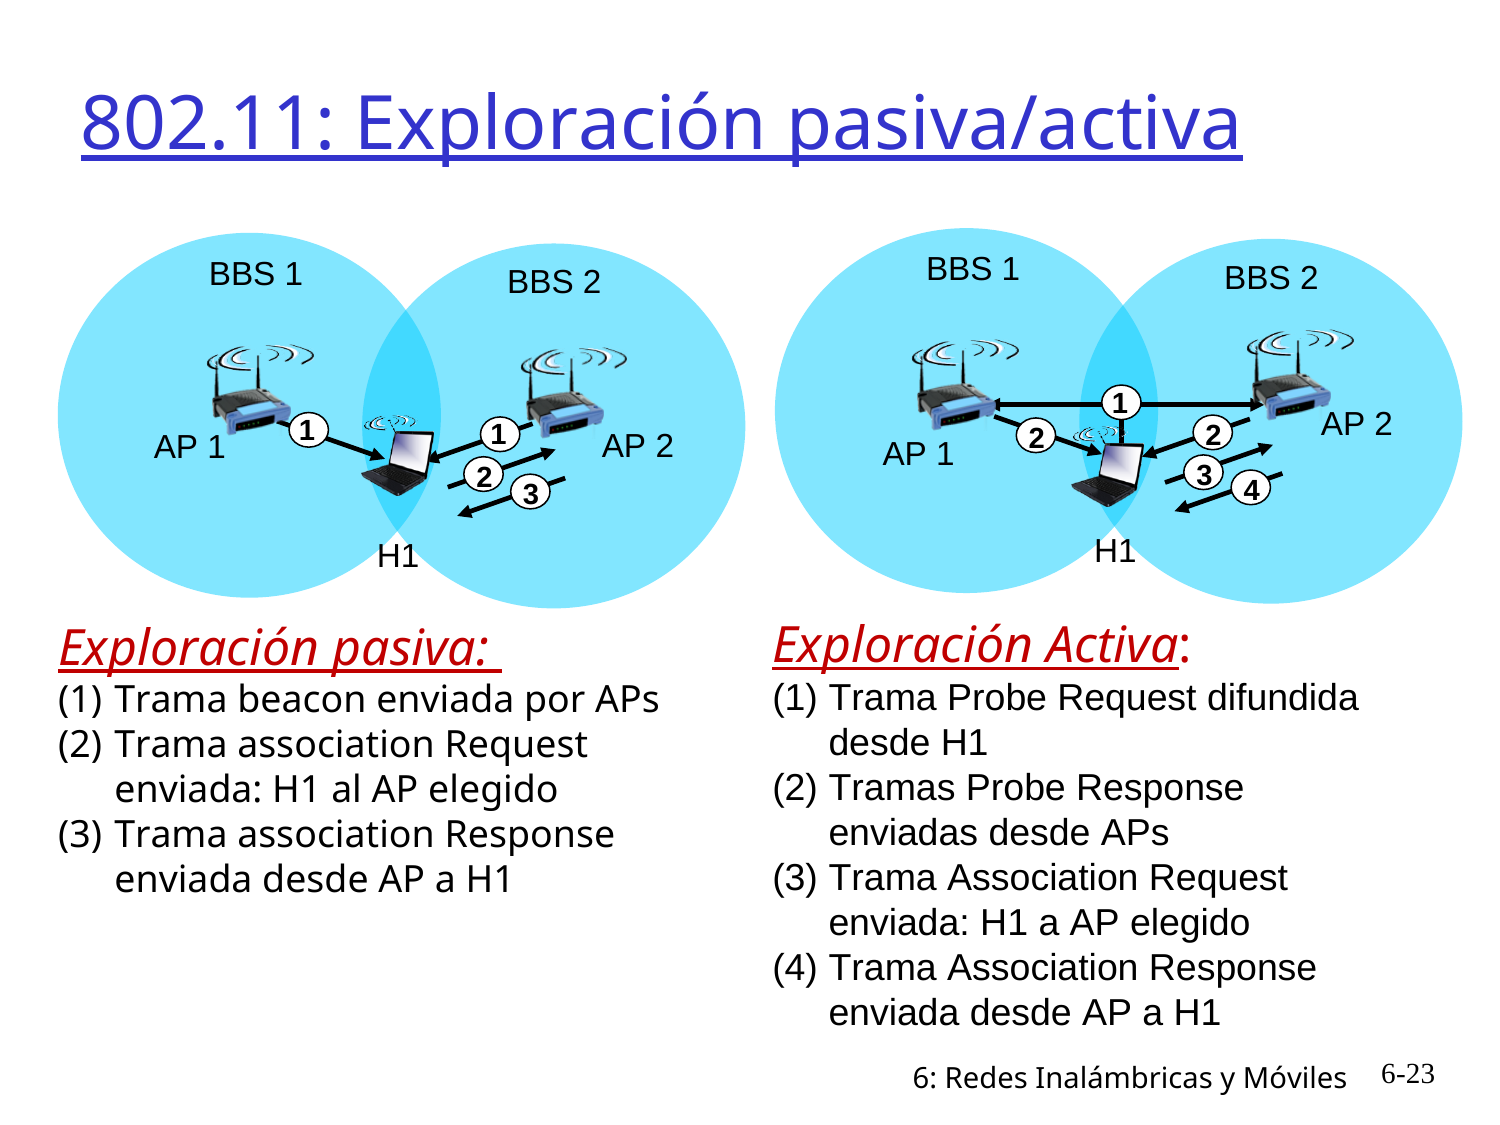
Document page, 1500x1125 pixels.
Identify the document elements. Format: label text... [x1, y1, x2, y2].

text_box BBS 1 [911, 239, 1036, 296]
picture [361, 413, 434, 496]
picture [1071, 424, 1144, 507]
text_box 3 [508, 467, 555, 519]
text_box 1 [284, 403, 331, 455]
text_box 4 [1228, 463, 1275, 515]
text_box AP 1 [138, 417, 241, 474]
picture [520, 346, 627, 439]
text_box AP 2 [1327, 416, 1335, 426]
text_box H1 [1079, 521, 1152, 577]
text_box [495, 243, 612, 252]
text_box Exploración Activa: Trama Probe Request difundida desde H1 Tramas Probe Response enviadas desde APs Trama Association Request enviada: H1 a AP elegido Trama Association Response enviada desde AP a H1 [757, 605, 1408, 1041]
text_box BBS 2 [1209, 248, 1334, 304]
picture [1246, 328, 1354, 421]
text_box 1 [475, 408, 522, 459]
text_box 2 [1013, 411, 1060, 463]
text_box AP 2 [587, 416, 690, 472]
title 802.11: Exploración pasiva/activa [37, 25, 1463, 214]
text_box AP 2 [1306, 394, 1408, 451]
text_box AP 1 [867, 424, 970, 481]
text_box Exploración pasiva: Trama beacon enviada por APs Trama association Request enviada: H1 al AP elegido Trama association Response enviada desde AP a H1 [43, 607, 719, 908]
text_box 3 [1181, 448, 1228, 500]
text_box 2 [1190, 408, 1237, 460]
text_box [1210, 238, 1332, 248]
picture [206, 343, 314, 436]
text_box BBS 2 [492, 252, 617, 309]
picture [911, 338, 1019, 431]
text_box [774, 228, 1463, 604]
text_box [57, 232, 746, 607]
text_box 1 [1097, 376, 1143, 424]
text_box 2 [461, 450, 508, 501]
text_box BBS 1 [194, 244, 319, 300]
text_box H1 [362, 526, 435, 582]
